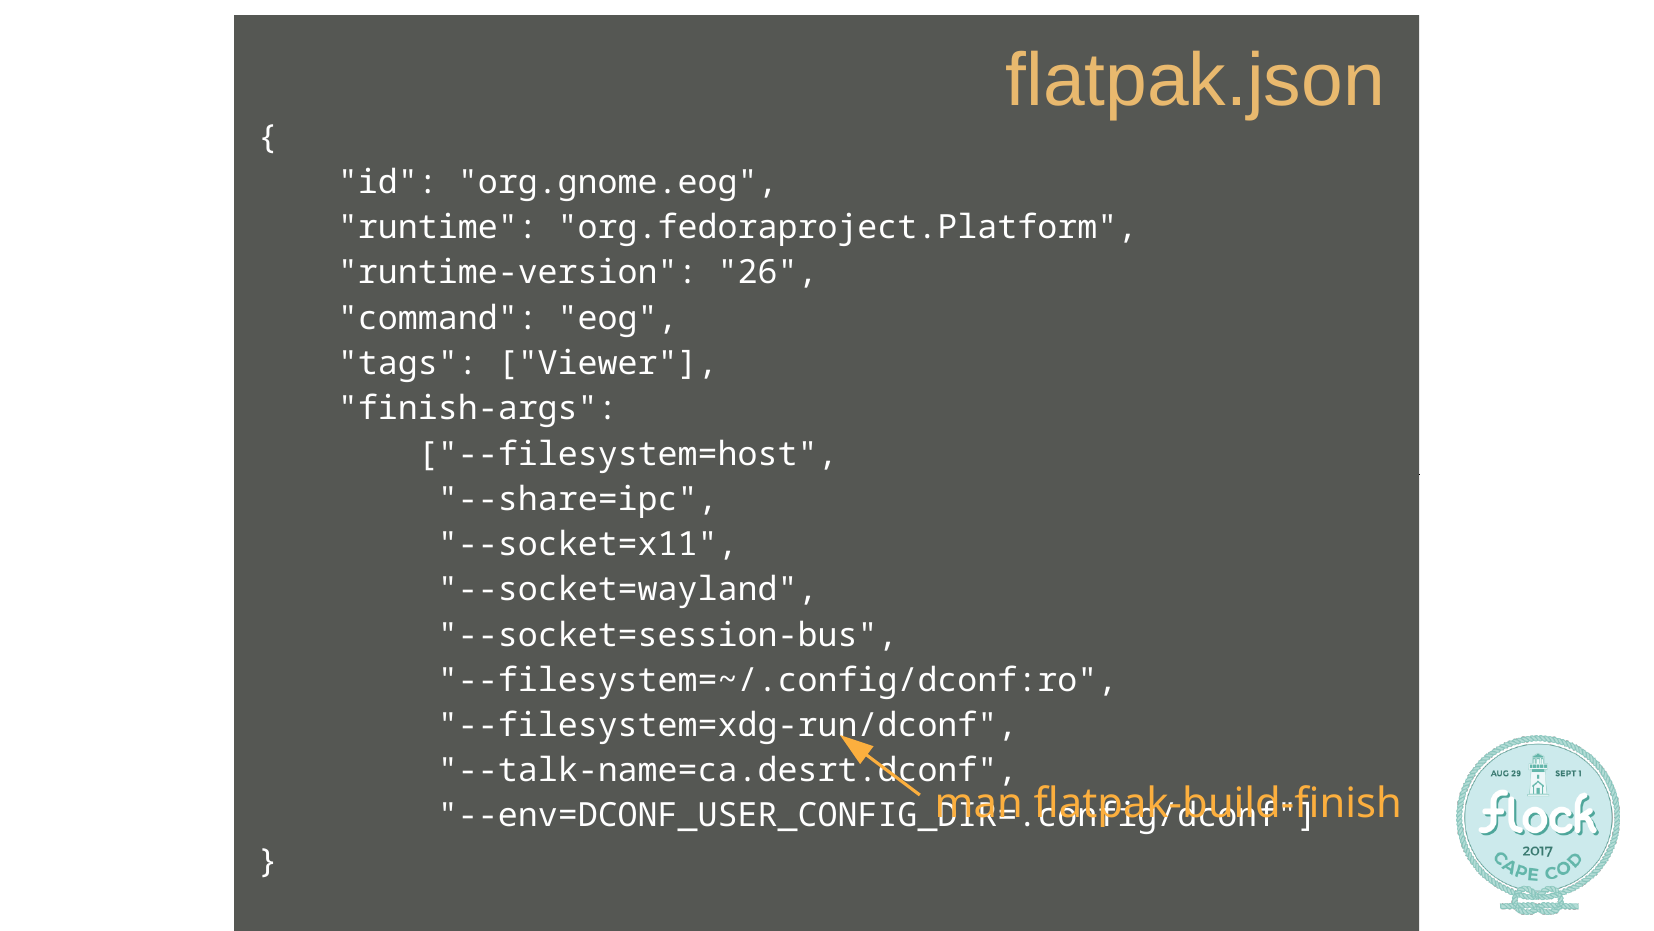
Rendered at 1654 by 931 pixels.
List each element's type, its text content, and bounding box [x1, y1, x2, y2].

picture [1456, 735, 1620, 915]
text_box flatpak.json [990, 30, 1400, 116]
text_box man flatpak-build-finish [919, 765, 1381, 832]
text_box { "id": "org.gnome.eog", "runtime": "org.fedoraproject.Platform", "runtime-version": "26", "command": "eog", "tags": ["Viewer"], "finish-args": ["--filesystem=host", "--share=ipc", "--socket=x11", "--socket=wayland", "--socket=session-bus", "--filesystem=~/.config/dconf:ro", "--filesystem=xdg-run/dconf", "--talk-name=ca.desrt.dconf", "--env=DCONF_USER_CONFIG_DIR=.config/dconf"] } [234, 15, 1420, 871]
